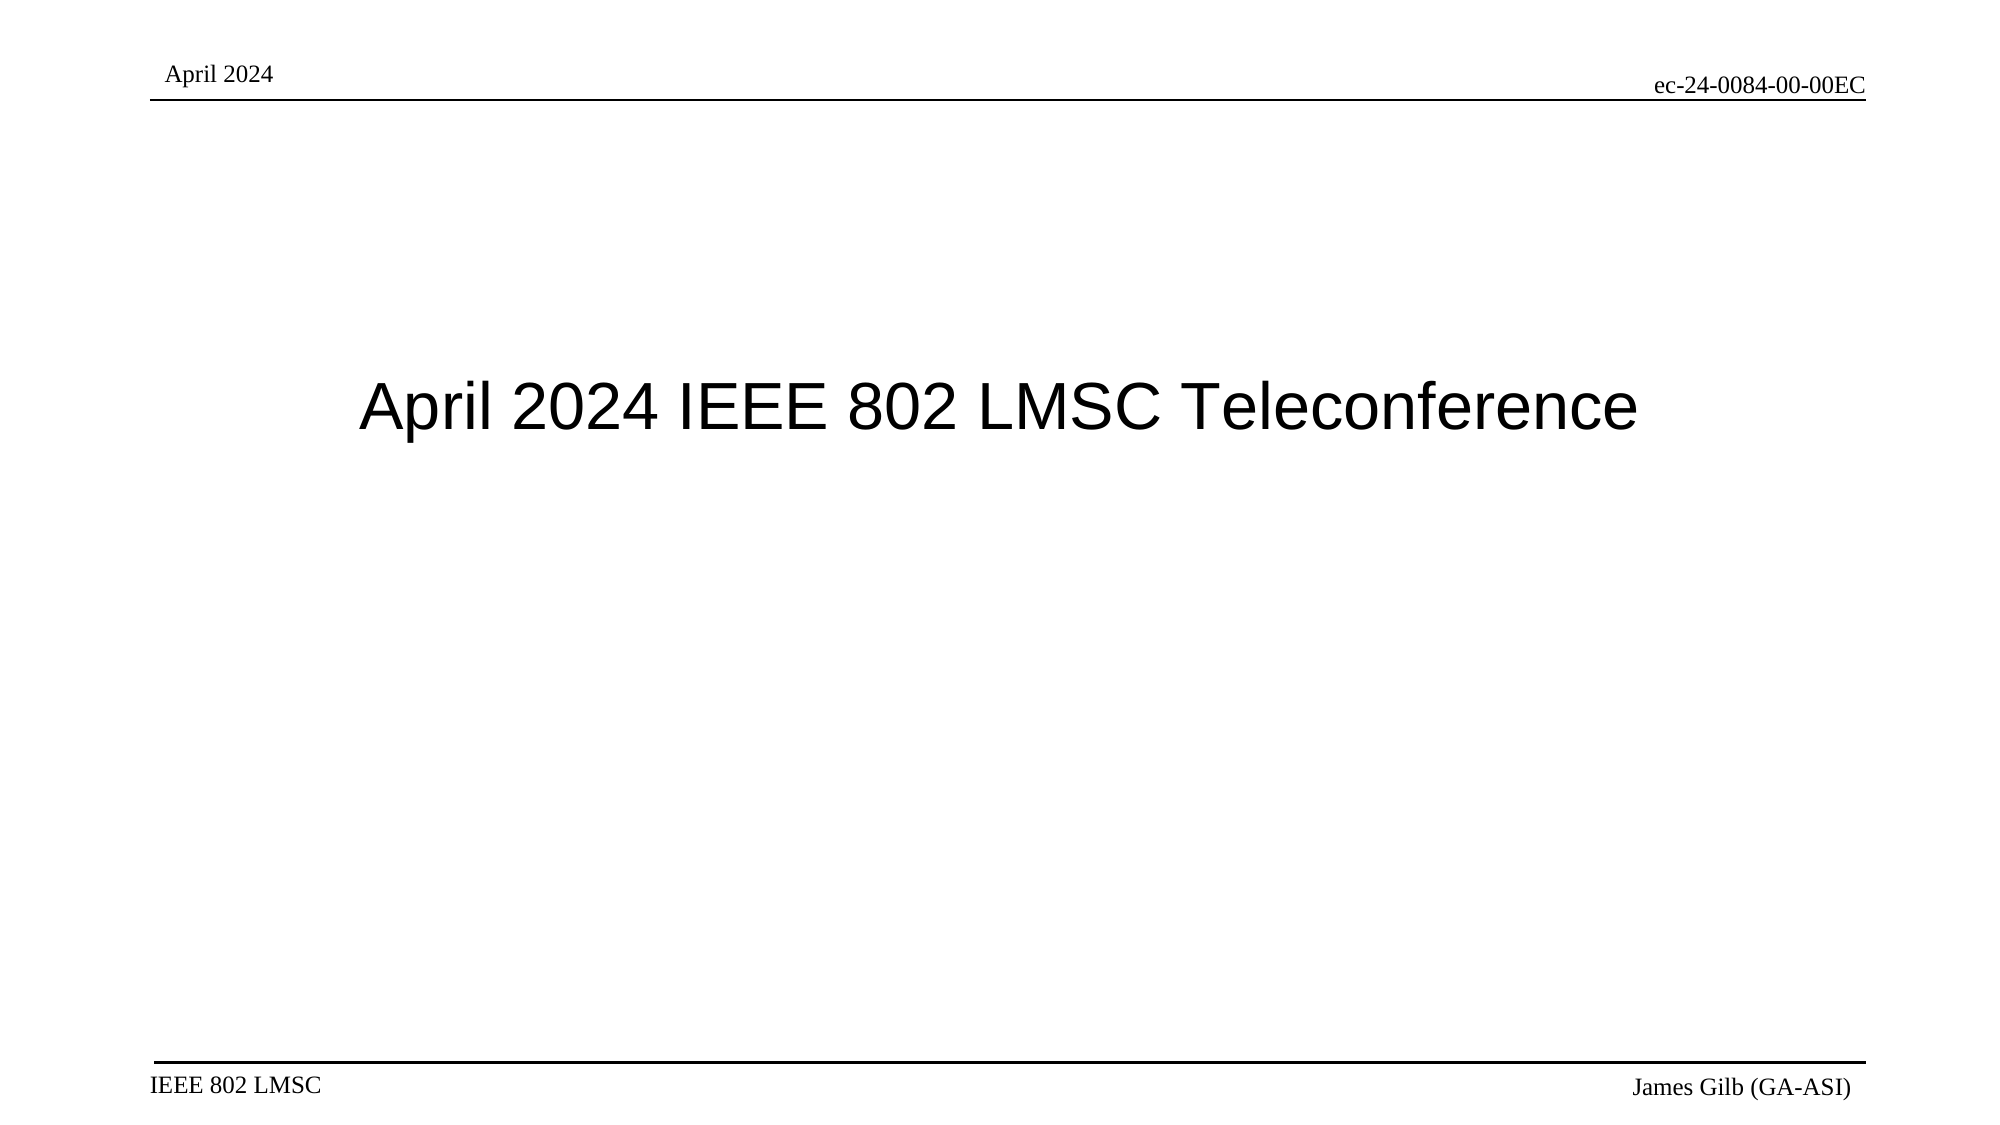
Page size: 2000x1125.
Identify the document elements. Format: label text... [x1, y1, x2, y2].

subtitle April 2024 IEEE 802 LMSC Teleconference [125, 112, 1876, 693]
